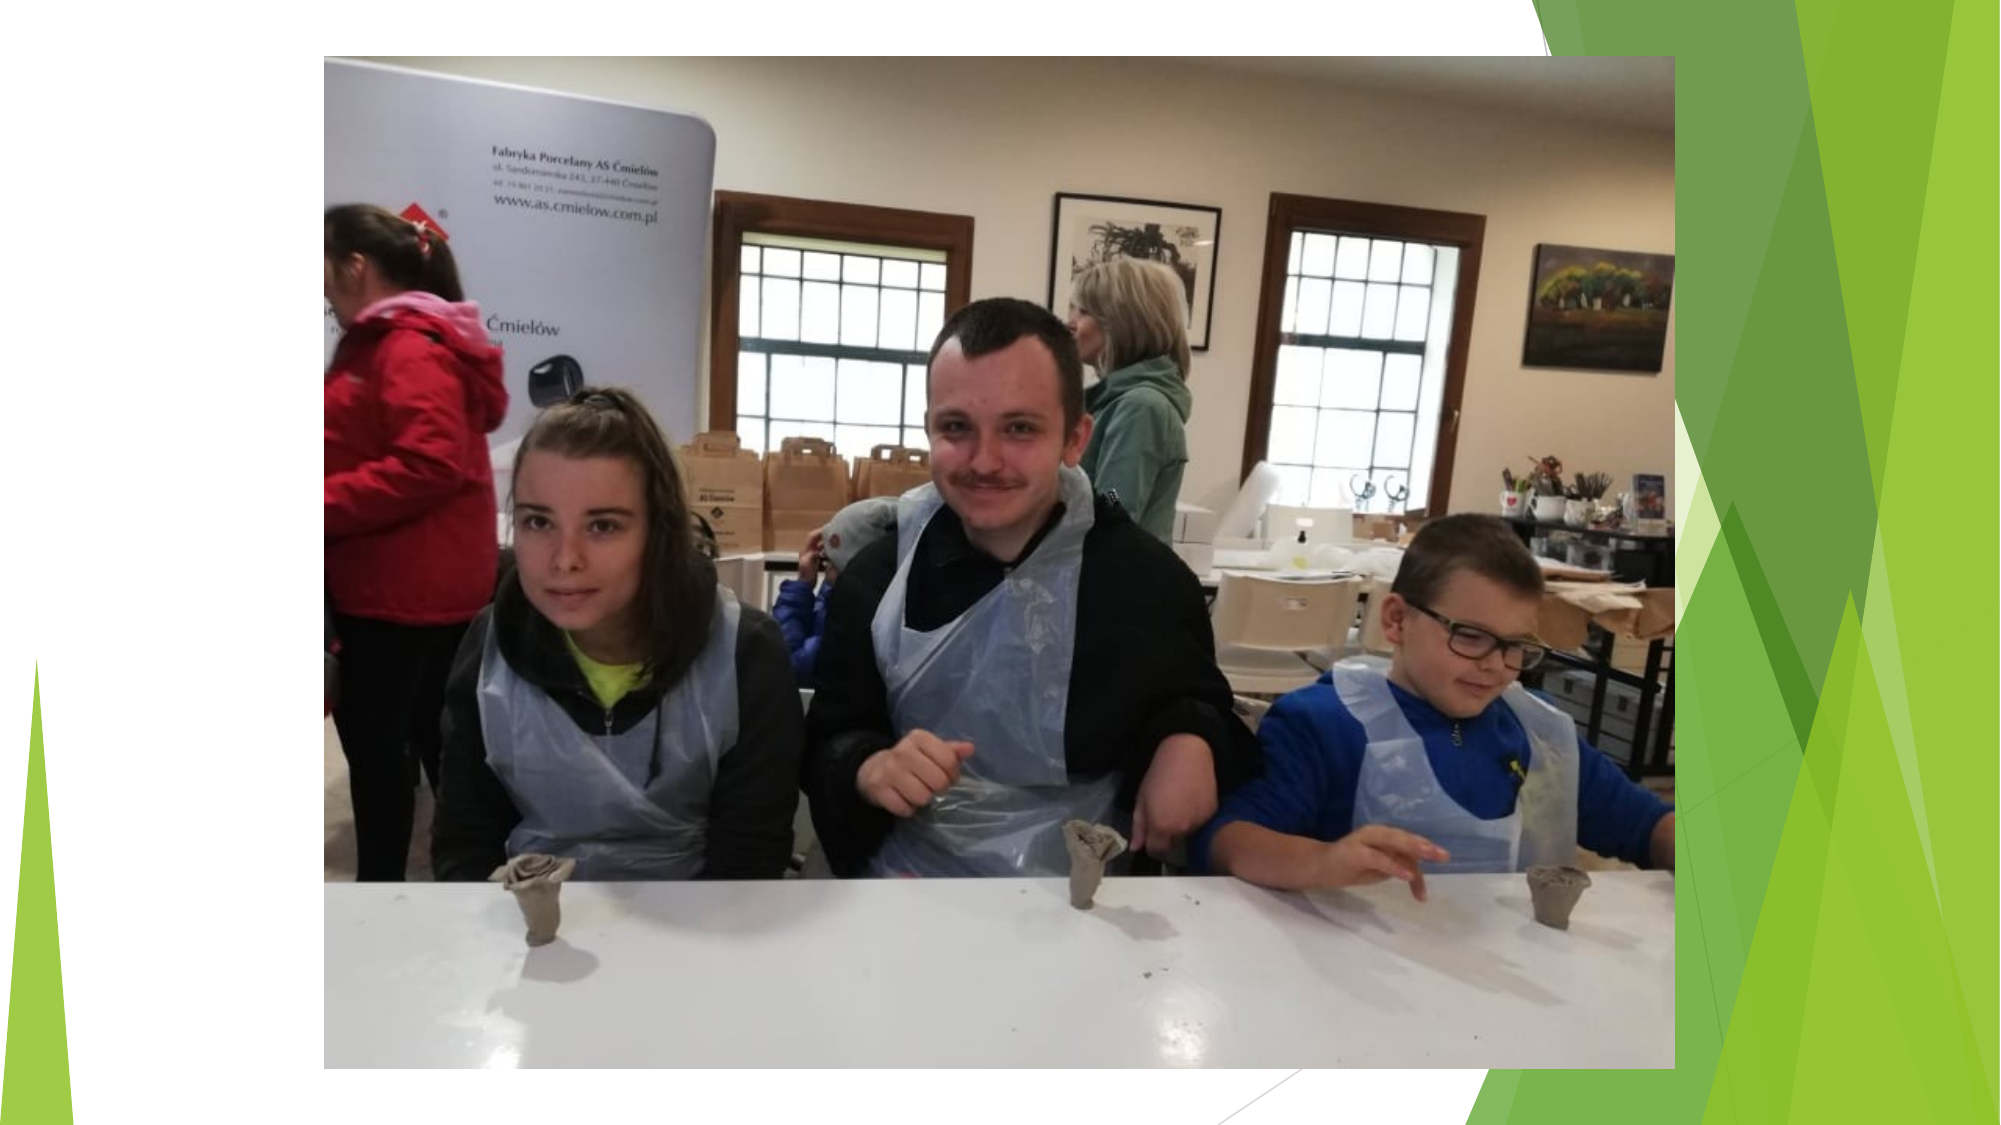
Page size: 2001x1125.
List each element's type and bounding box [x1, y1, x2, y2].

picture [324, 56, 1675, 1069]
